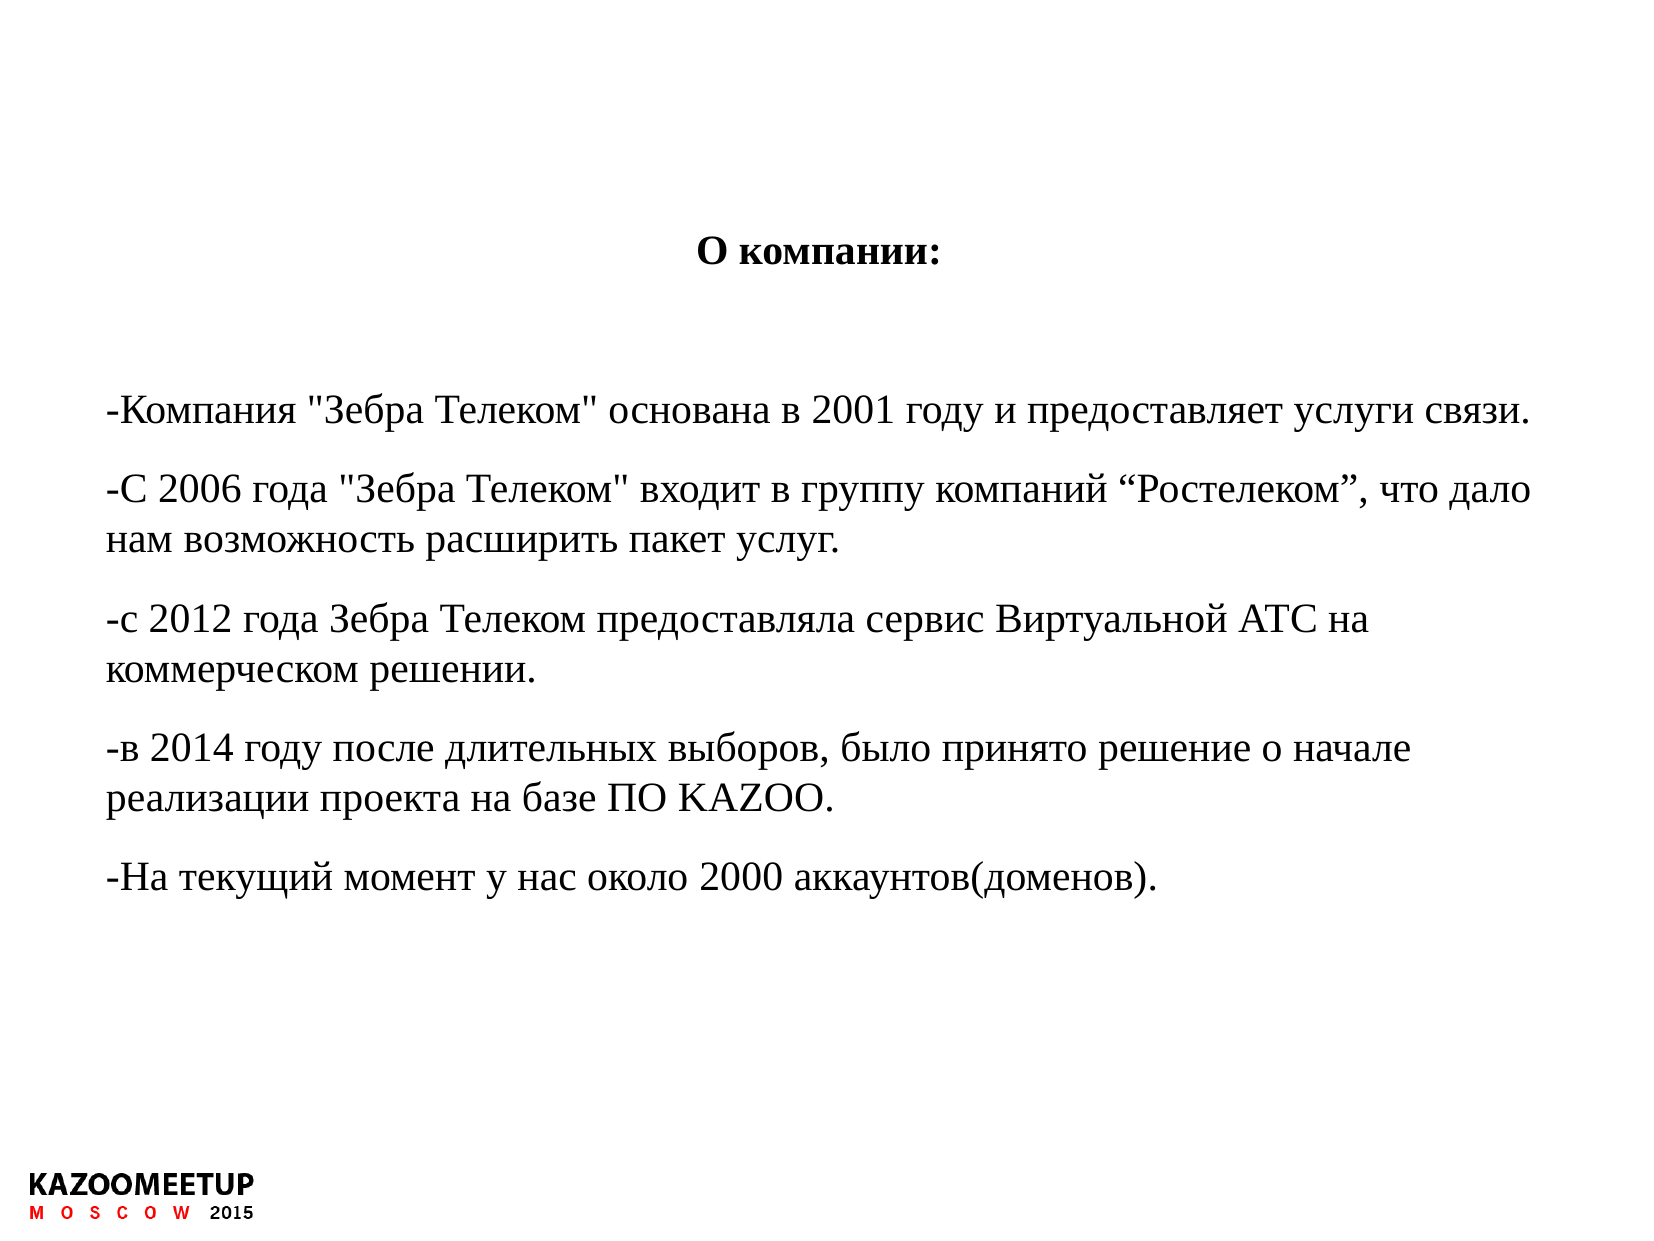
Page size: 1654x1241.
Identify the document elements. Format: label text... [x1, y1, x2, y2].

subtitle О компании: -Компания "Зебра Телеком" основана в 2001 году и предоставляет услуги связи. -С 2006 года "Зебра Телеком" входит в группу компаний “Ростелеком”, что дало нам возможность расширить пакет услуг. -с 2012 года Зебра Телеком предоставляла сервис Виртуальной АТС на коммерческом решении. -в 2014 году после длительных выборов, было принято решение о начале реализации проекта на базе ПО KAZOO. -На текущий момент у нас около 2000 аккаунтов(доменов). [75, 88, 1564, 1034]
picture [21, 1157, 262, 1233]
